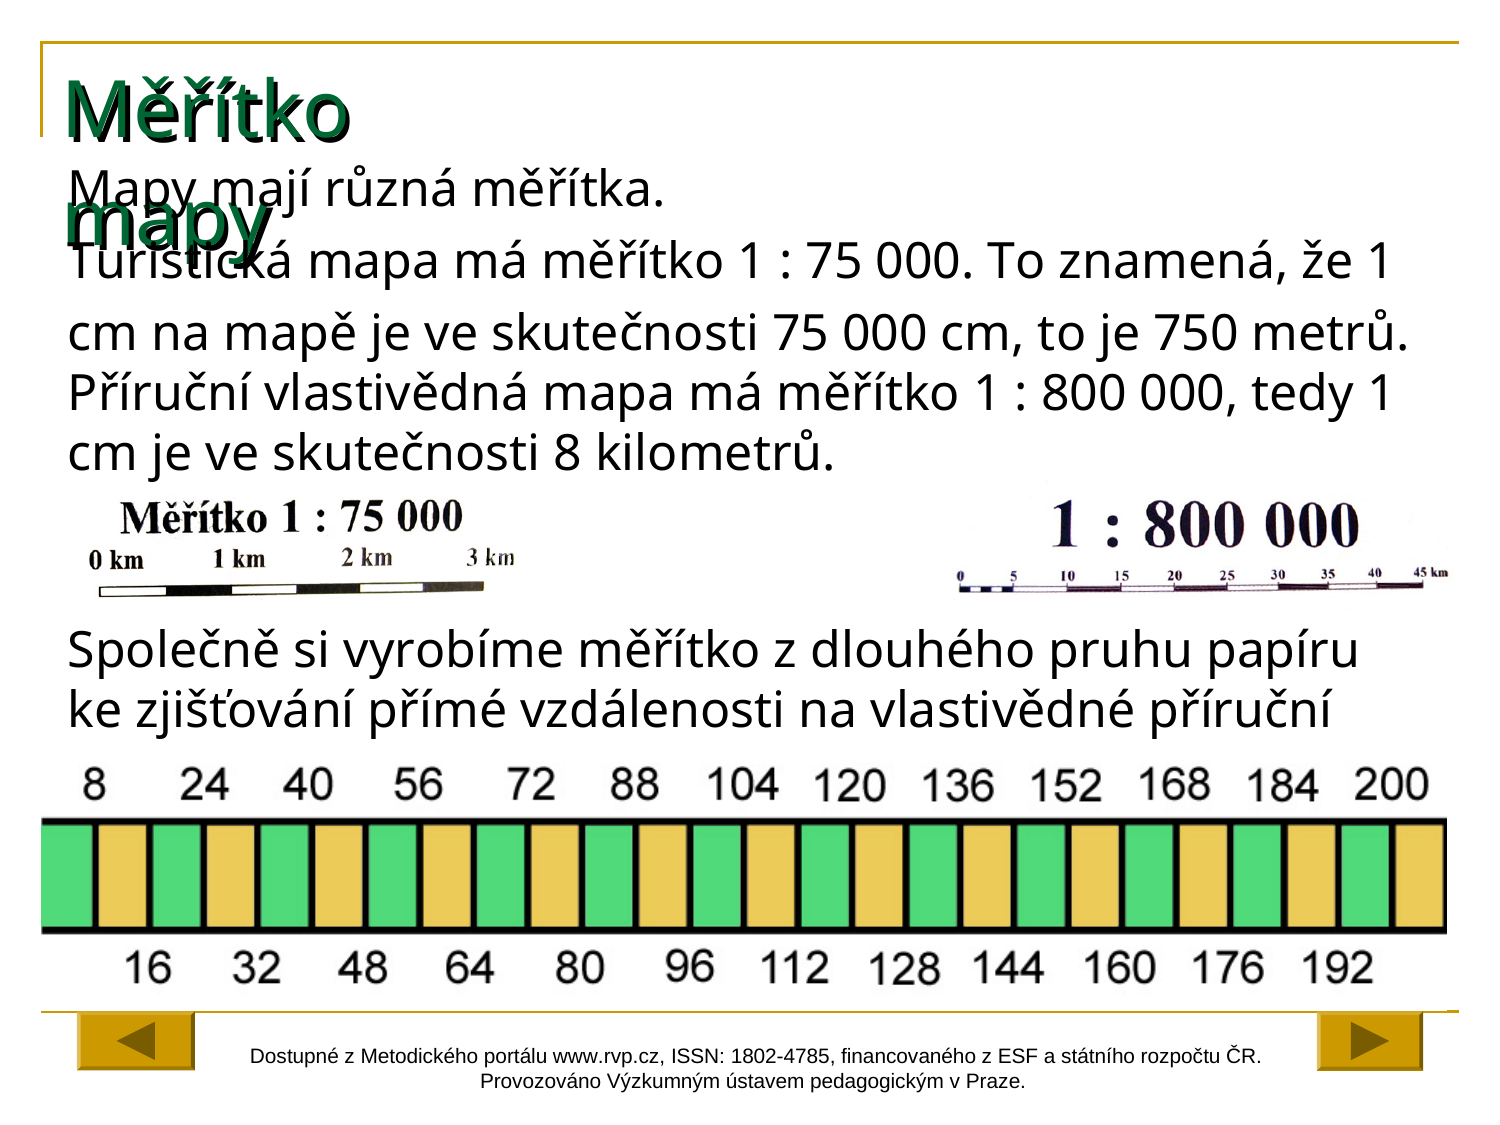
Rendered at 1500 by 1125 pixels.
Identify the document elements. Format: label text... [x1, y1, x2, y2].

text_box [78, 1011, 195, 1071]
text_box [1318, 1011, 1424, 1071]
text_box Mapy mají různá měřítka. Turistická mapa má měřítko 1 : 75 000. To znamená, že 1 cm na mapě je ve skutečnosti 75 000 cm, to je 750 metrů. Příruční vlastivědná mapa má měřítko 1 : 800 000, tedy 1 cm je ve skutečnosti 8 kilometrů. [53, 148, 1471, 489]
picture [41, 739, 1447, 1011]
picture [950, 479, 1454, 613]
title Měřítko mapy [46, 45, 592, 197]
text_box Společně si vyrobíme měřítko z dlouhého pruhu papíru ke zjišťování přímé vzdálenosti na vlastivědné příruční mapě. [53, 609, 1459, 806]
text_box [76, 491, 518, 602]
